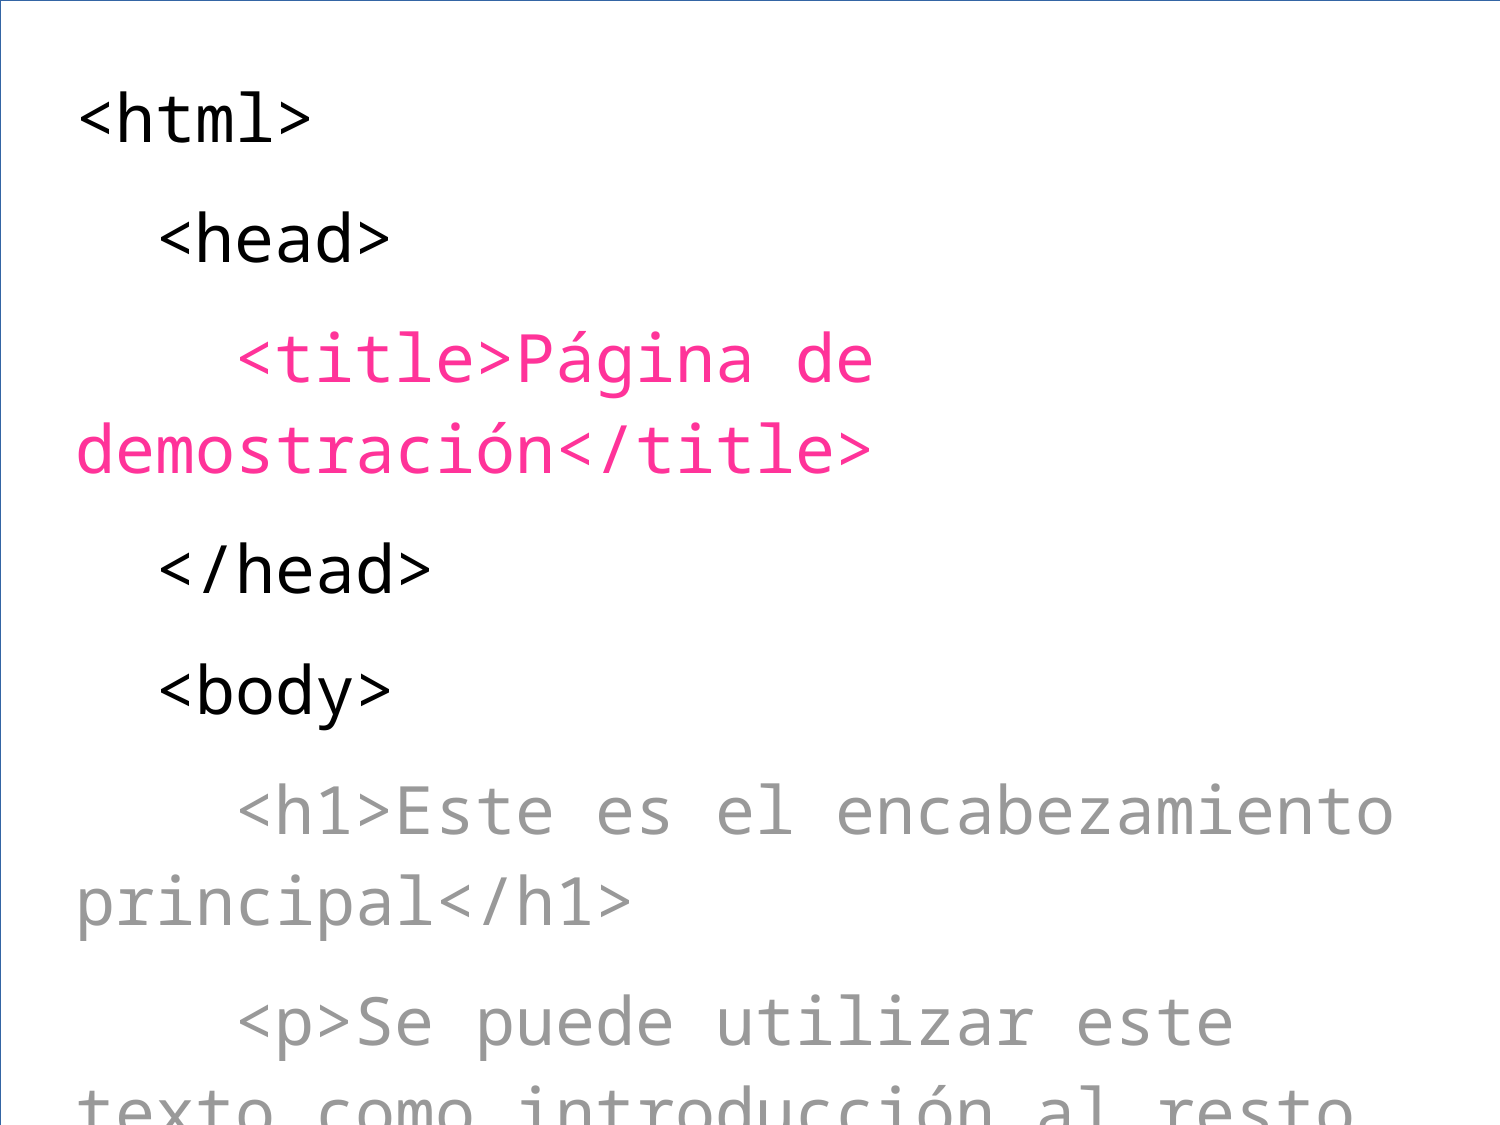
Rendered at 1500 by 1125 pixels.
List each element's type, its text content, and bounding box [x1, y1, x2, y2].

text_box [1325, 1105, 1345, 1125]
text_box [685, 1105, 705, 1125]
text_box [1205, 1105, 1225, 1114]
text_box [566, 1104, 584, 1125]
text_box [445, 1105, 465, 1125]
text_box [925, 1105, 945, 1125]
text_box [0, 0, 1500, 1125]
text_box [725, 1104, 744, 1125]
list <html> <head> <title>Página de demostración</title> </head> <body> <h1>Este es el encabezamiento principal</h1> <p>Se puede utilizar este texto como introducción al resto de la página. Y, si la página es larga, puede dividirse con varios sub-encabezados.</p> <h2>Esto es un sub-encabezado</h2> <p>Muchos artículos largos tienen sub-encabezados para ayudarte a seguir la estructura del texto escrito. Puede incluso que haya sub-sub-encabezados (o encabezados de nivel menor)</p> <h2>Otro sub-encabezado</h2> <p>Aquí puedes ver otro sub-encabezado con un <a href=”http//www.google.es”>enlace</a>.</p> <p><img src=”http://placehold.it/350x150” alt=”Imagen de demostración” title=”Etiqueta img”/></p> <ul> <li>Esto es una lista no ordenada</li> <li>Cada elemento se escribe entre etiquetas</li> <li>También existen listas ordenadas</li> </ul> </body> </html> [75, 70, 1425, 1063]
text_box [365, 1105, 385, 1125]
text_box [404, 1105, 412, 1125]
text_box [125, 1105, 145, 1114]
text_box [245, 1105, 265, 1125]
text_box [966, 1104, 984, 1125]
text_box [418, 1105, 426, 1125]
text_box [1045, 1119, 1064, 1125]
